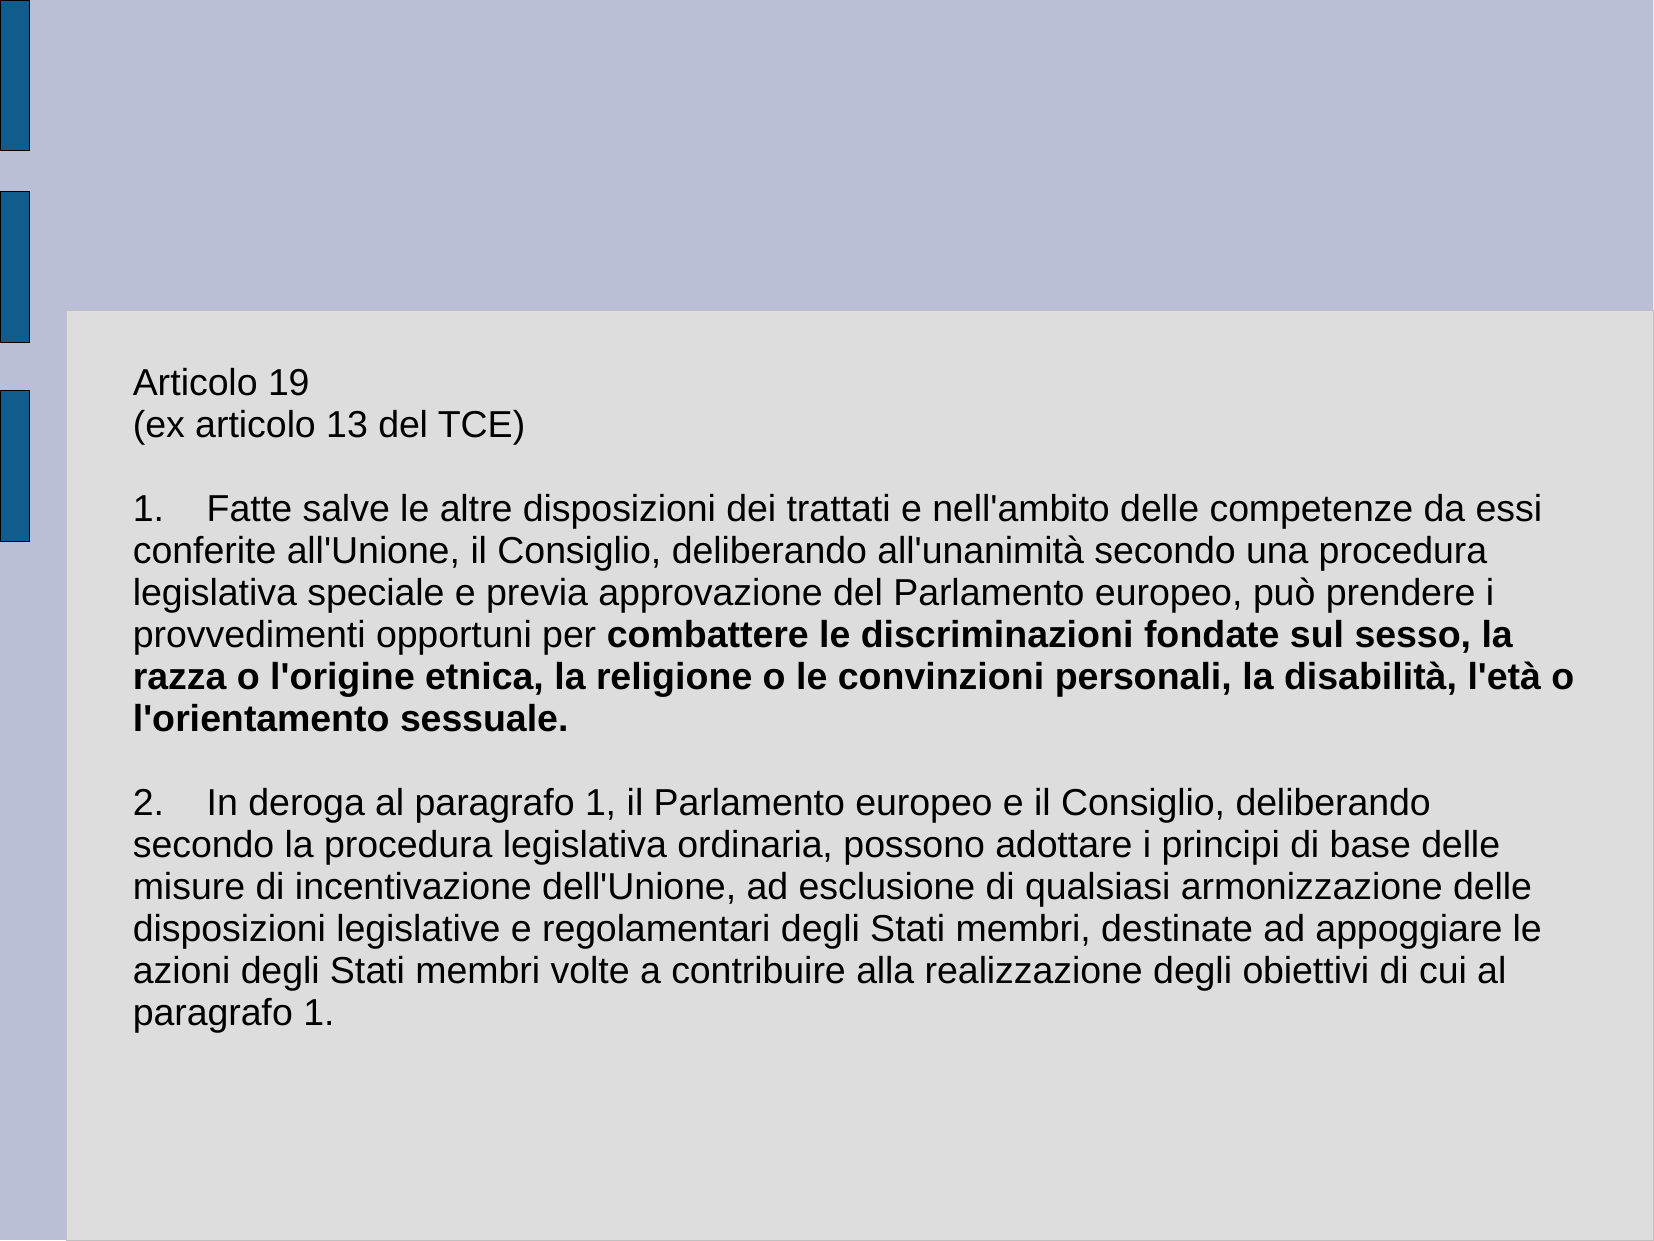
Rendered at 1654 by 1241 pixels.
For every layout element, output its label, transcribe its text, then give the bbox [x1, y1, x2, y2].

text_box Articolo 19 (ex articolo 13 del TCE) 1. Fatte salve le altre disposizioni dei trattati e nell'ambito delle competenze da essi conferite all'Unione, il Consiglio, deliberando all'unanimità secondo una procedura legislativa speciale e previa approvazione del Parlamento europeo, può prendere i provvedimenti opportuni per combattere le discriminazioni fondate sul sesso, la razza o l'origine etnica, la religione o le convinzioni personali, la disabilità, l'età o l'orientamento sessuale. 2. In deroga al paragrafo 1, il Parlamento europeo e il Consiglio, deliberando secondo la procedura legislativa ordinaria, possono adottare i principi di base delle misure di incentivazione dell'Unione, ad esclusione di qualsiasi armonizzazione delle disposizioni legislative e regolamentari degli Stati membri, destinate ad appoggiare le azioni degli Stati membri volte a contribuire alla realizzazione degli obiettivi di cui al paragrafo 1. [118, 354, 1595, 1046]
